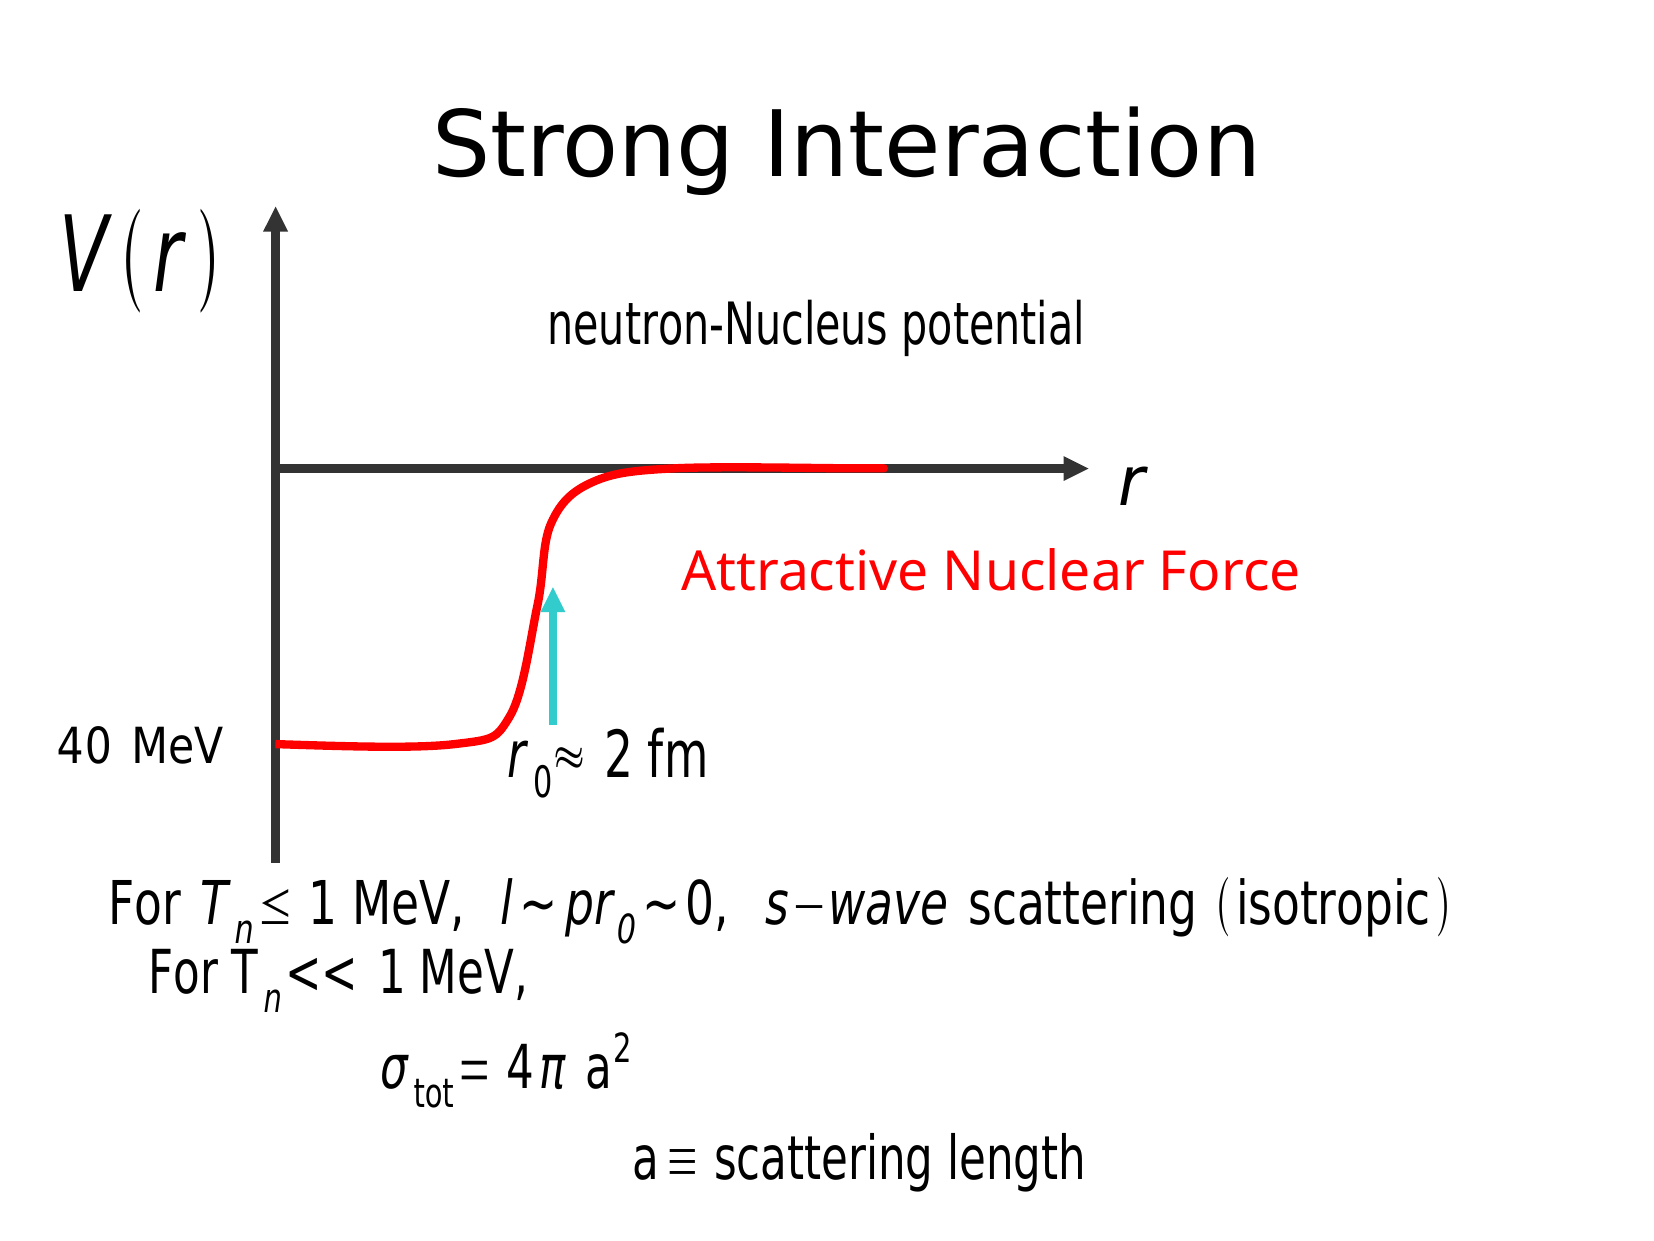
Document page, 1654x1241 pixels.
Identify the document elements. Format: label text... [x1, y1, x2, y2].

chart [97, 868, 1465, 1193]
chart [43, 716, 230, 779]
text_box Attractive Nuclear Force [666, 523, 1317, 615]
title Strong Interaction [289, 27, 1406, 262]
chart [41, 192, 244, 318]
chart [537, 289, 1101, 358]
chart [1102, 440, 1175, 522]
chart [496, 716, 725, 808]
